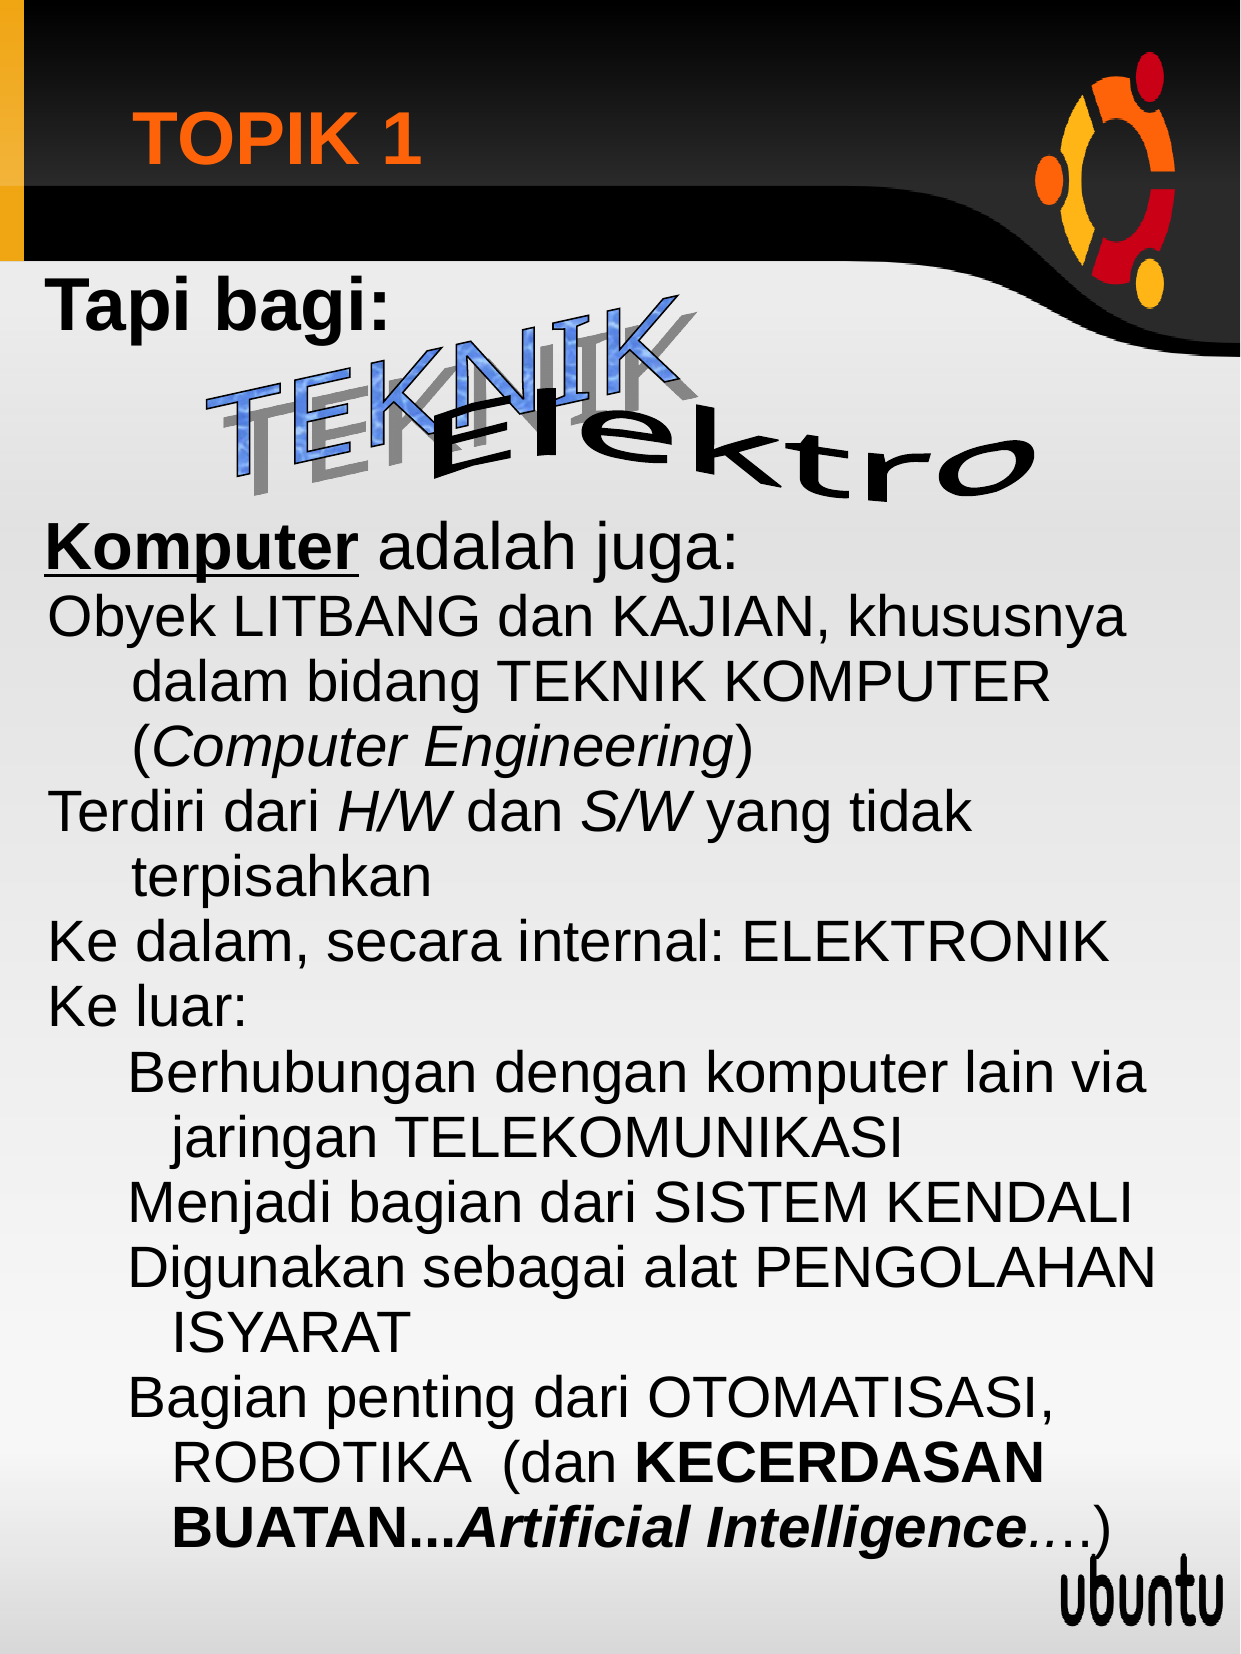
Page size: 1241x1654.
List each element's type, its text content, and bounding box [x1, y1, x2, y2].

text_box TEKNIK [294, 368, 350, 464]
text_box TEKNIK [206, 383, 281, 477]
text_box TEKNIK [456, 327, 535, 414]
text_box Elektro [537, 388, 556, 456]
text_box Elektro [434, 396, 510, 478]
text_box Tapi bagi: [29, 255, 428, 355]
text_box Elektro [786, 435, 849, 498]
text_box Elektro [582, 411, 671, 463]
text_box TEKNIK [371, 347, 442, 447]
text_box Elektro [696, 405, 782, 487]
text_box TOPIK 1 [118, 88, 621, 188]
picture [0, 0, 1241, 1654]
text_box Elektro [868, 453, 930, 501]
text_box TEKNIK [607, 295, 680, 395]
text_box TEKNIK [552, 315, 589, 406]
text_box Elektro [939, 440, 1034, 496]
text_box Komputer adalah juga: Obyek LITBANG dan KAJIAN, khususnya dalam bidang TEKNIK KOMPUTER (Computer Engineering) Terdiri dari H/W dan S/W yang tidak terpisahkan Ke dalam, secara internal: ELEKTRONIK Ke luar: Berhubungan dengan komputer lain via jaringan TELEKOMUNIKASI Menjadi bagian dari SISTEM KENDALI Digunakan sebagai alat PENGOLAHAN ISYARAT Bagian penting dari OTOMATISASI, ROBOTIKA (dan KECERDASAN BUATAN...Artificial Intelligence....) [29, 501, 1211, 1567]
text_box TEKNIK [456, 413, 468, 428]
